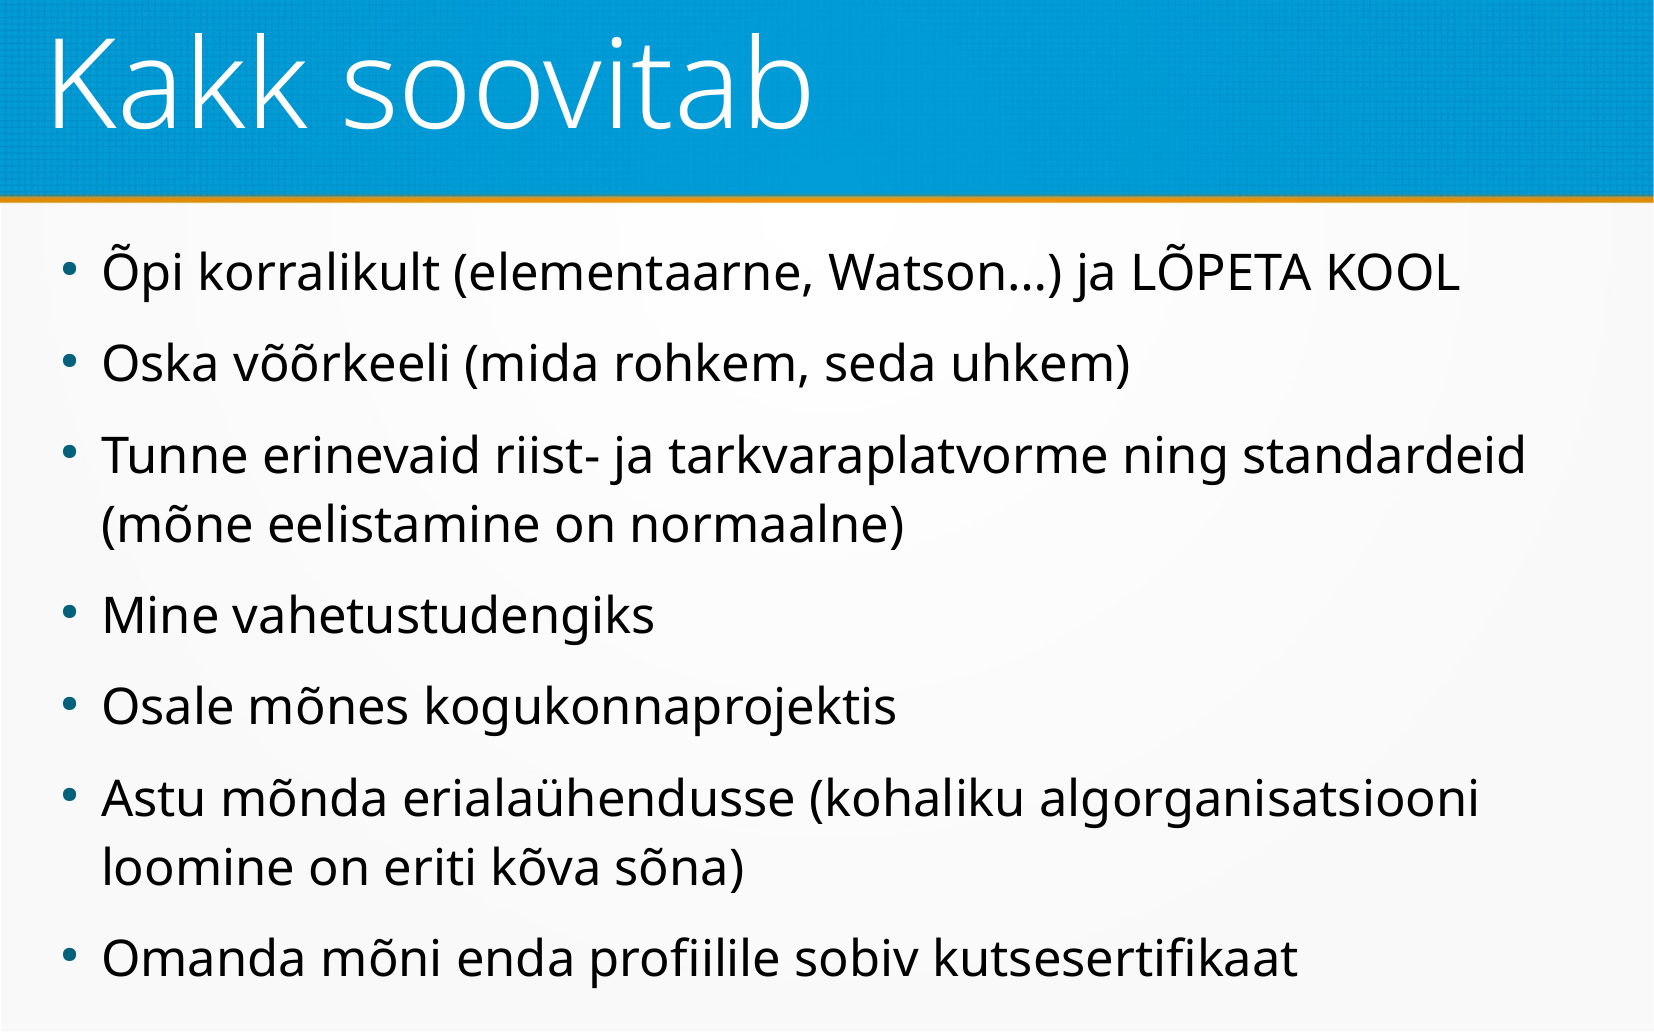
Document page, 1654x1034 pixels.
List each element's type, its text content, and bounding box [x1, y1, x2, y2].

title Kakk soovitab [43, 0, 1619, 166]
list Õpi korralikult (elementaarne, Watson…) ja LÕPETA KOOL Oska võõrkeeli (mida rohkem, seda uhkem) Tunne erinevaid riist- ja tarkvaraplatvorme ning standardeid (mõne eelistamine on normaalne) Mine vahetustudengiks Osale mõnes kogukonnaprojektis Astu mõnda erialaühendusse (kohaliku algorganisatsiooni loomine on eriti kõva sõna) Omanda mõni enda profiilile sobiv kutsesertifikaat [47, 236, 1607, 1002]
picture [0, 195, 1654, 1034]
